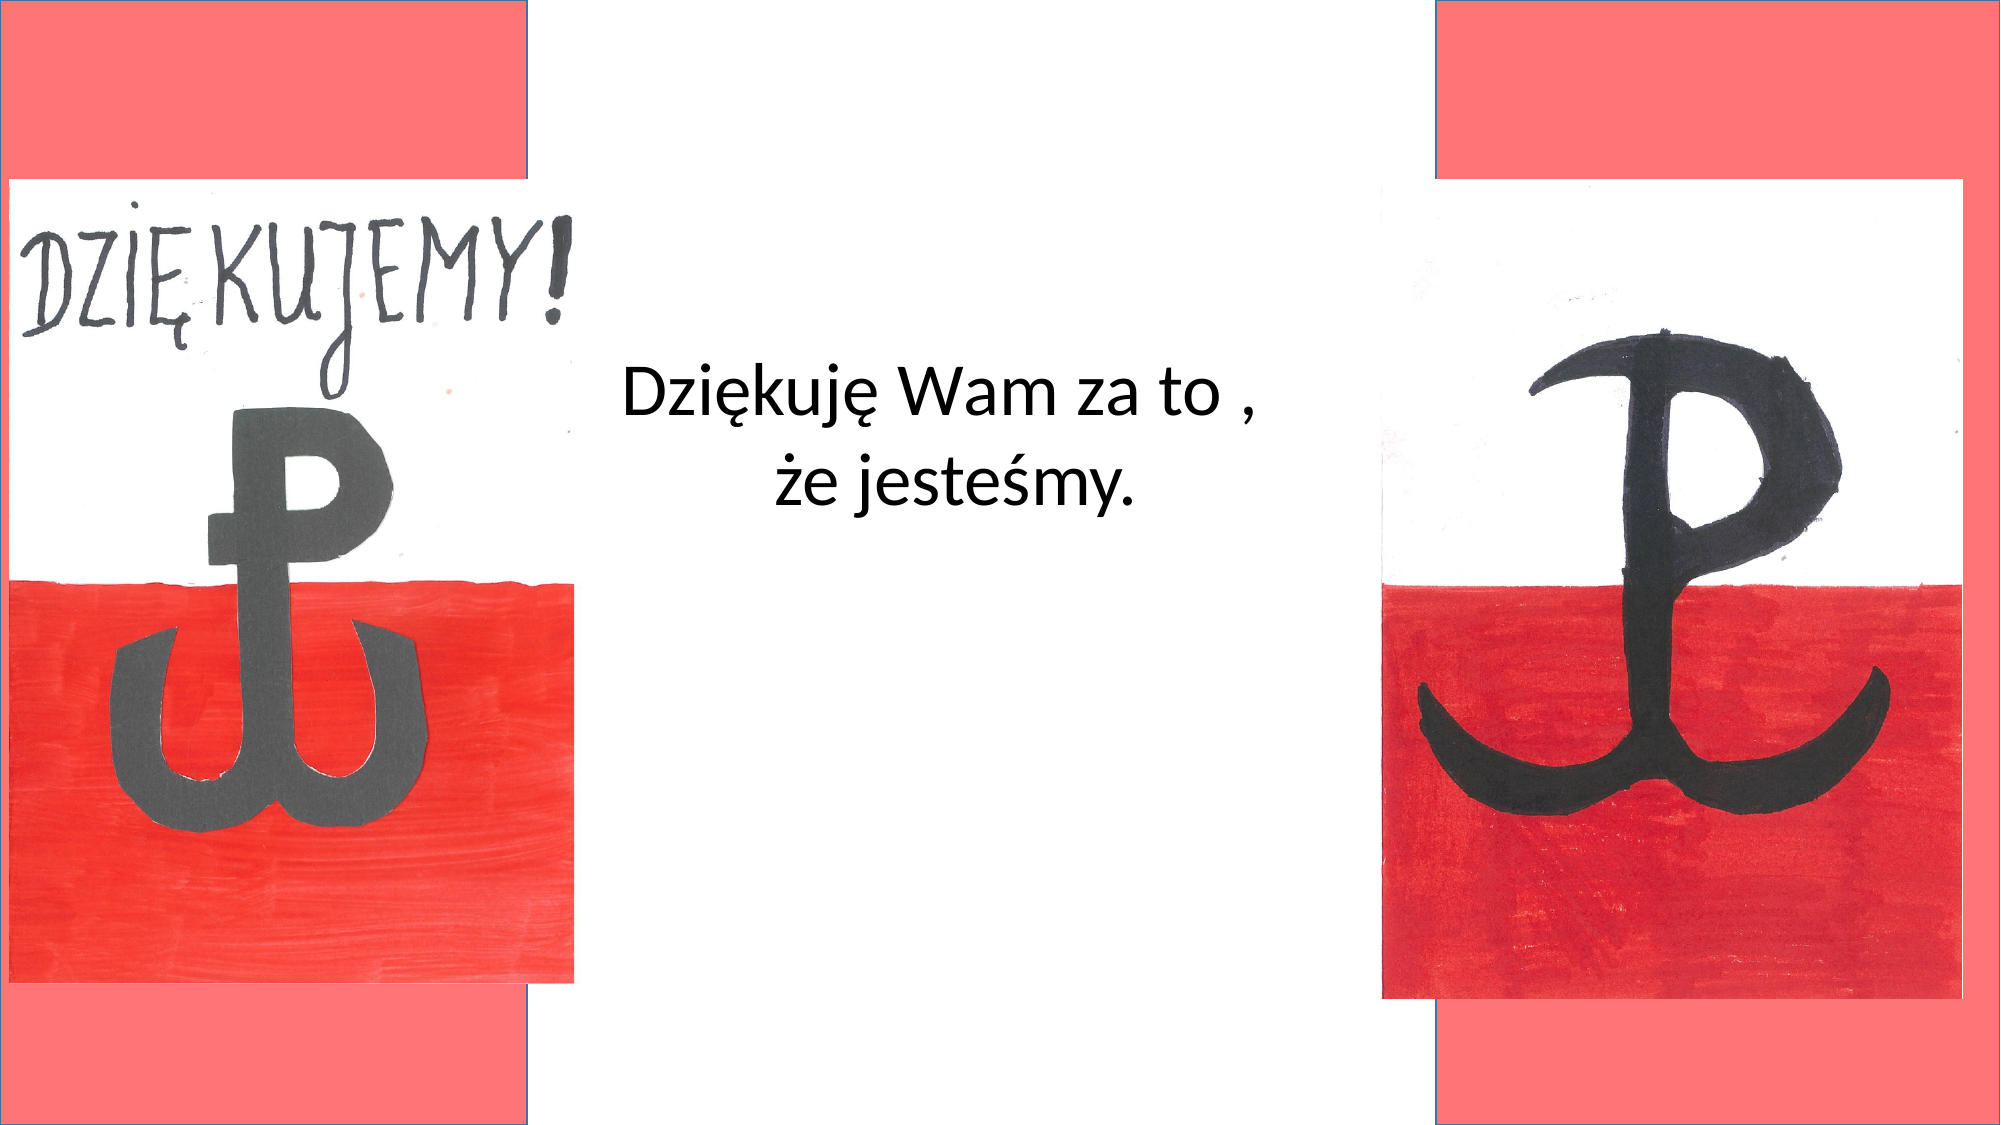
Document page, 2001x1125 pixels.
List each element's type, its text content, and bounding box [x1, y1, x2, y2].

text_box [0, 0, 2000, 1125]
text_box Dziękuję Wam za to , że jesteśmy. [606, 333, 1380, 531]
picture [1380, 179, 1963, 999]
picture [9, 179, 581, 984]
